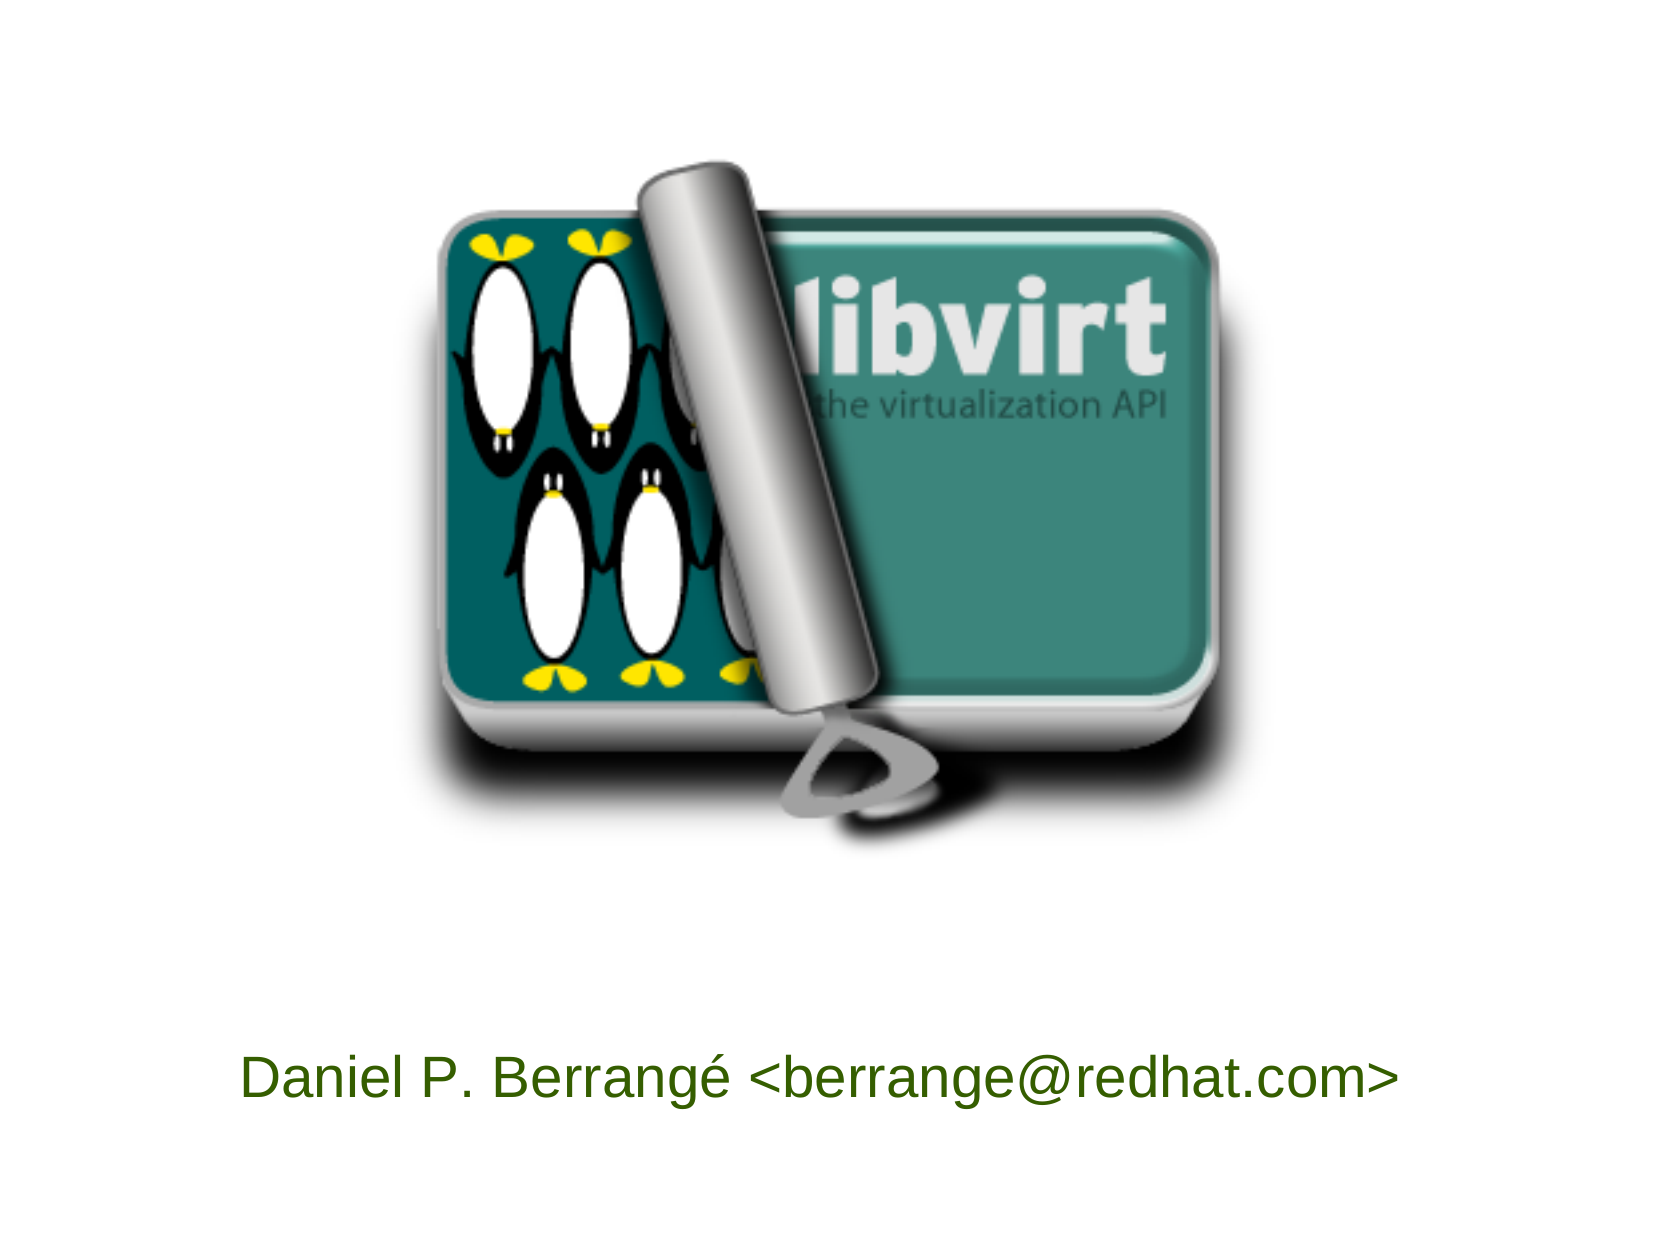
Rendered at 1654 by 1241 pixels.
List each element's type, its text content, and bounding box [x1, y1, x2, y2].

title Daniel P. Berrangé <berrange@redhat.com> [76, 974, 1565, 1182]
picture [382, 147, 1300, 883]
